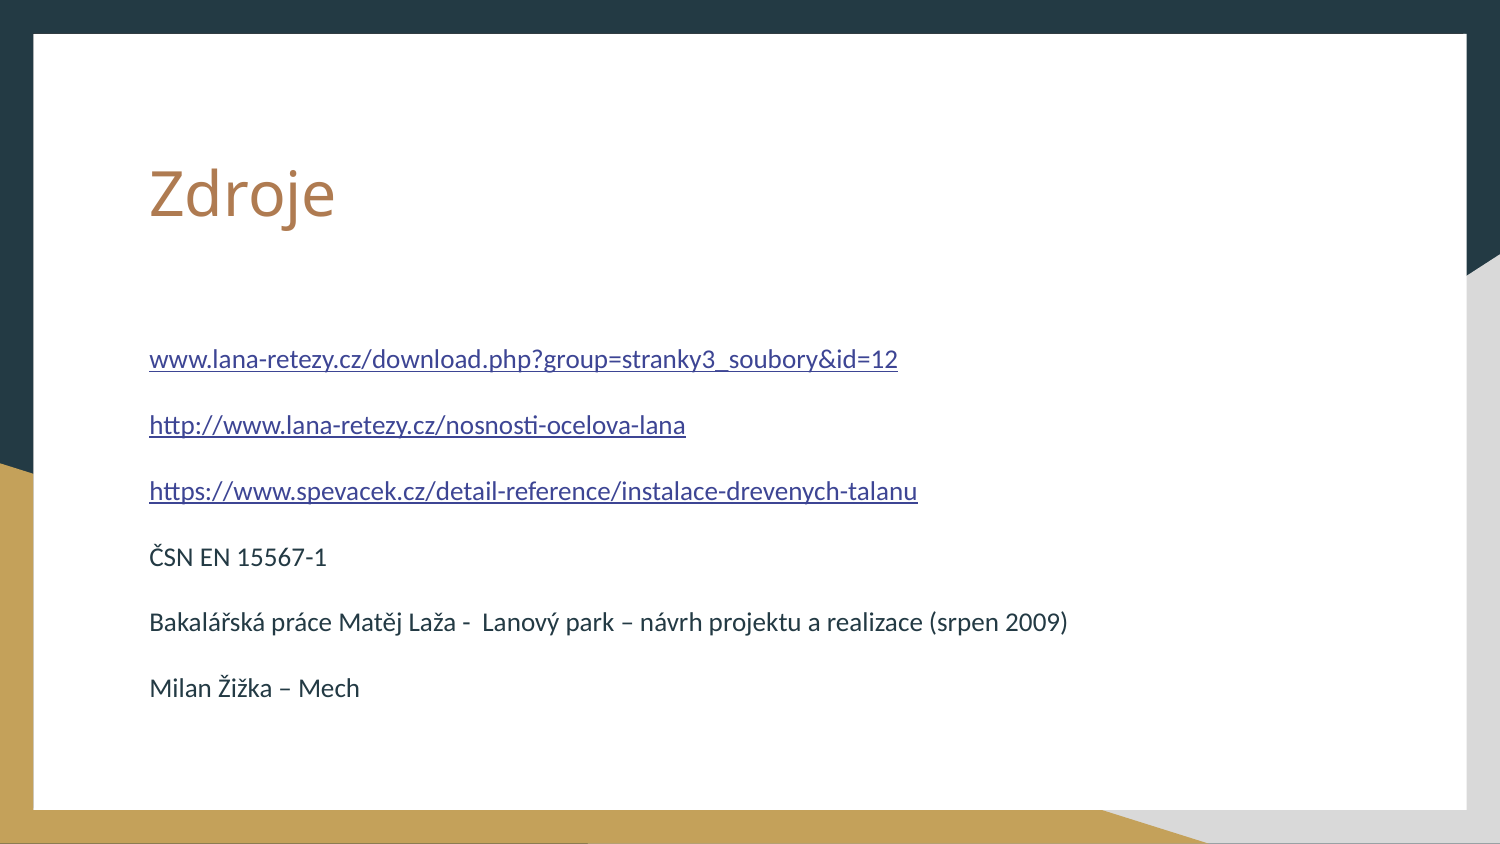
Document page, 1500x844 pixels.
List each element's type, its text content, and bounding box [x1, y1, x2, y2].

title Zdroje [134, 138, 1366, 296]
list www.lana-retezy.cz/download.php?group=stranky3_soubory&id=12 http://www.lana-retezy.cz/nosnosti-ocelova-lana https://www.spevacek.cz/detail-reference/instalace-drevenych-talanu ČSN EN 15567-1 Bakalářská práce Matěj Laža - Lanový park – návrh projektu a realizace (srpen 2009) Milan Žižka – Mech [134, 326, 1366, 729]
